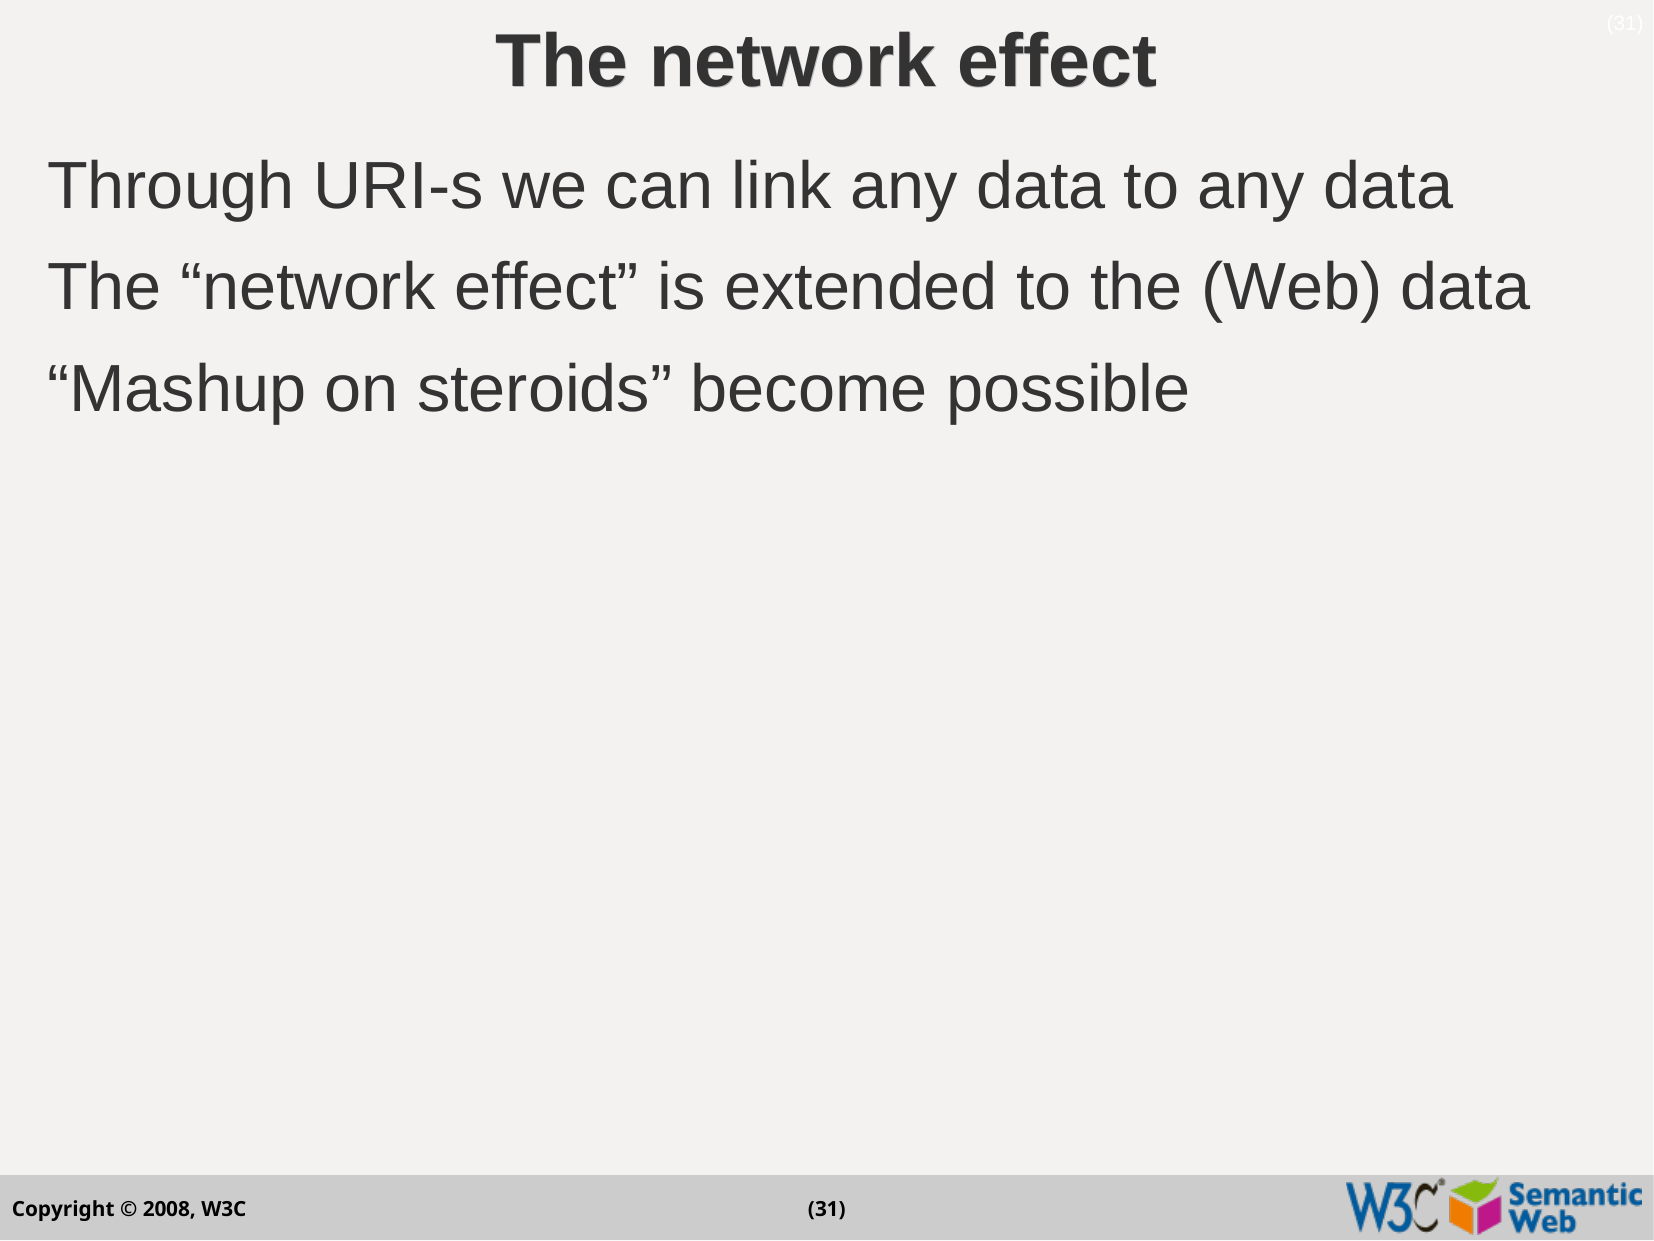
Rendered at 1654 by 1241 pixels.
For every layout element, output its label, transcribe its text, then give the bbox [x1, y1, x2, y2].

title The network effect [0, 7, 1654, 111]
picture [1346, 1175, 1642, 1235]
list Through URI-s we can link any data to any data The “network effect” is extended to the (Web) data “Mashup on steroids” become possible [29, 147, 1624, 1119]
